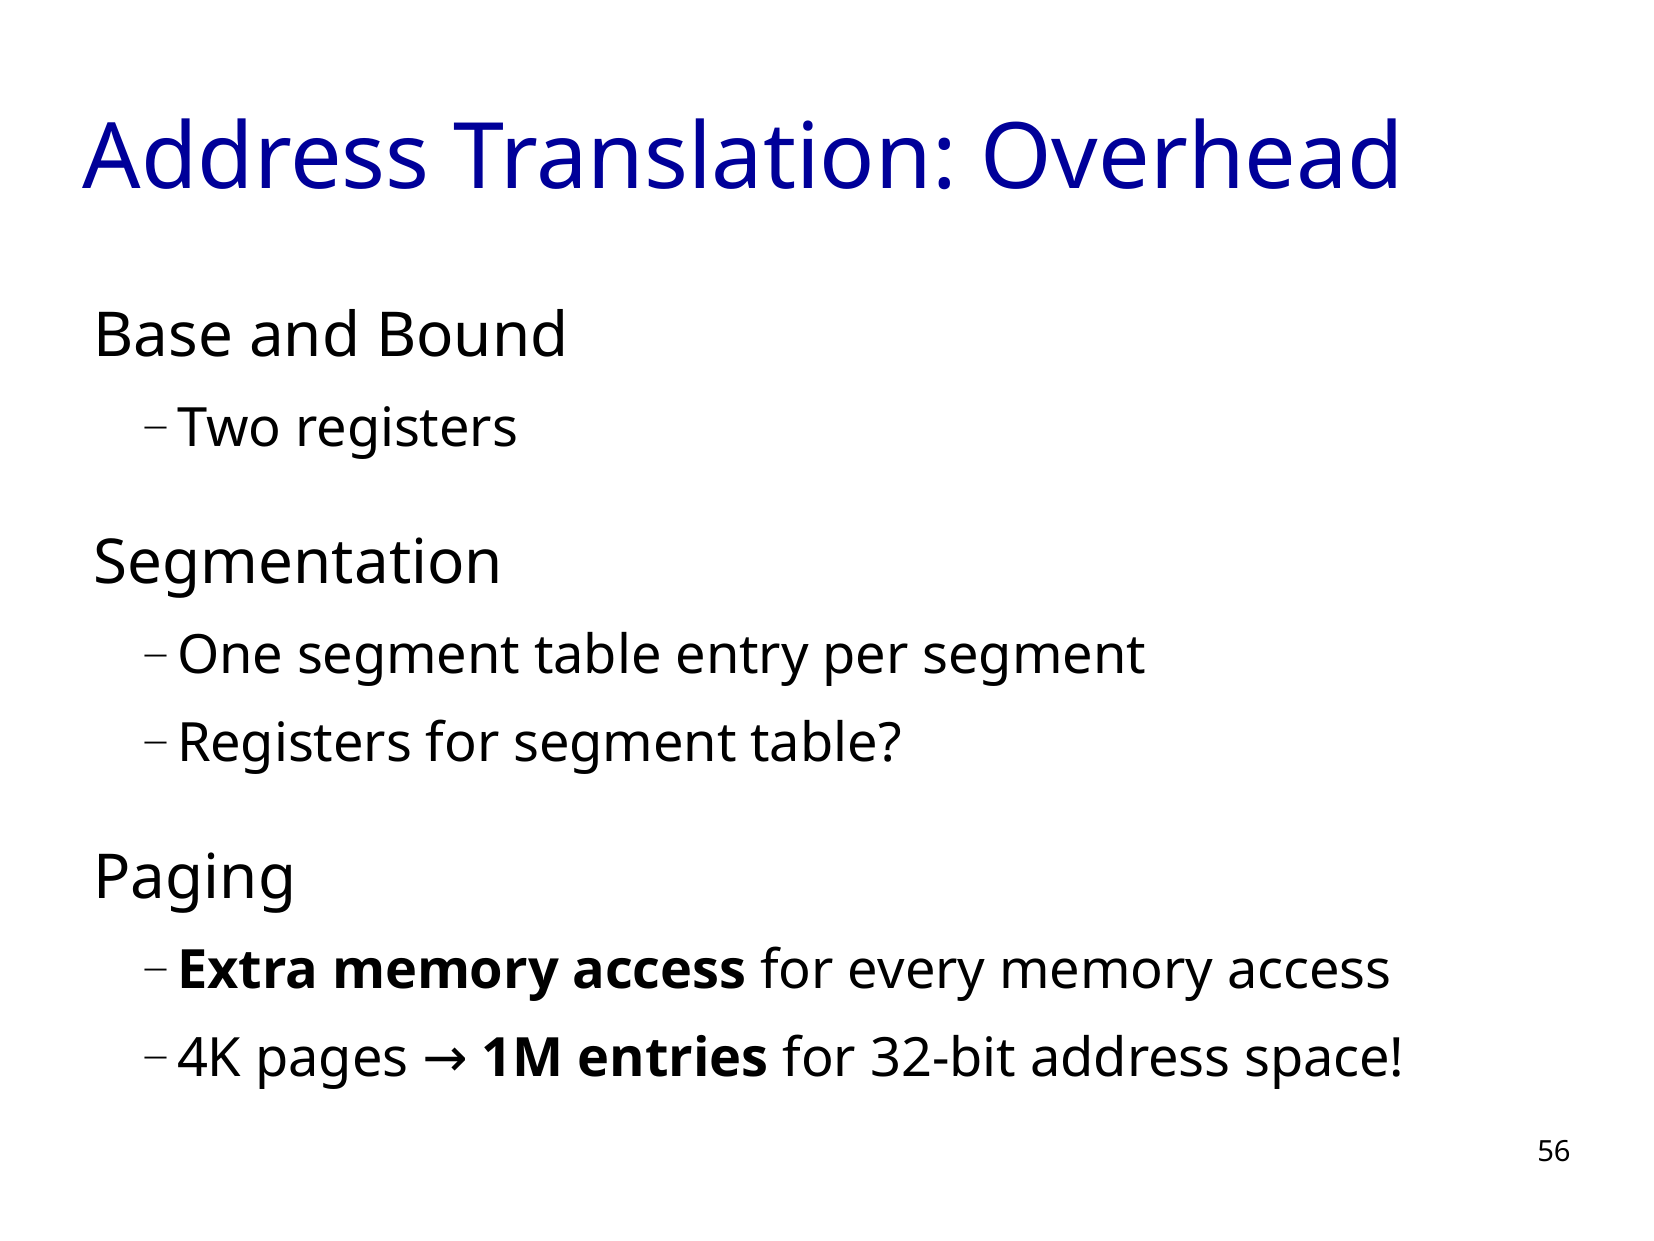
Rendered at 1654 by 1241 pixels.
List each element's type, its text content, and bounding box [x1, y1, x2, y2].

list Base and Bound Two registers Segmentation One segment table entry per segment Registers for segment table? Paging Extra memory access for every memory access 4K pages → 1M entries for 32-bit address space! [60, 290, 1571, 1096]
title Address Translation: Overhead [82, 49, 1571, 257]
